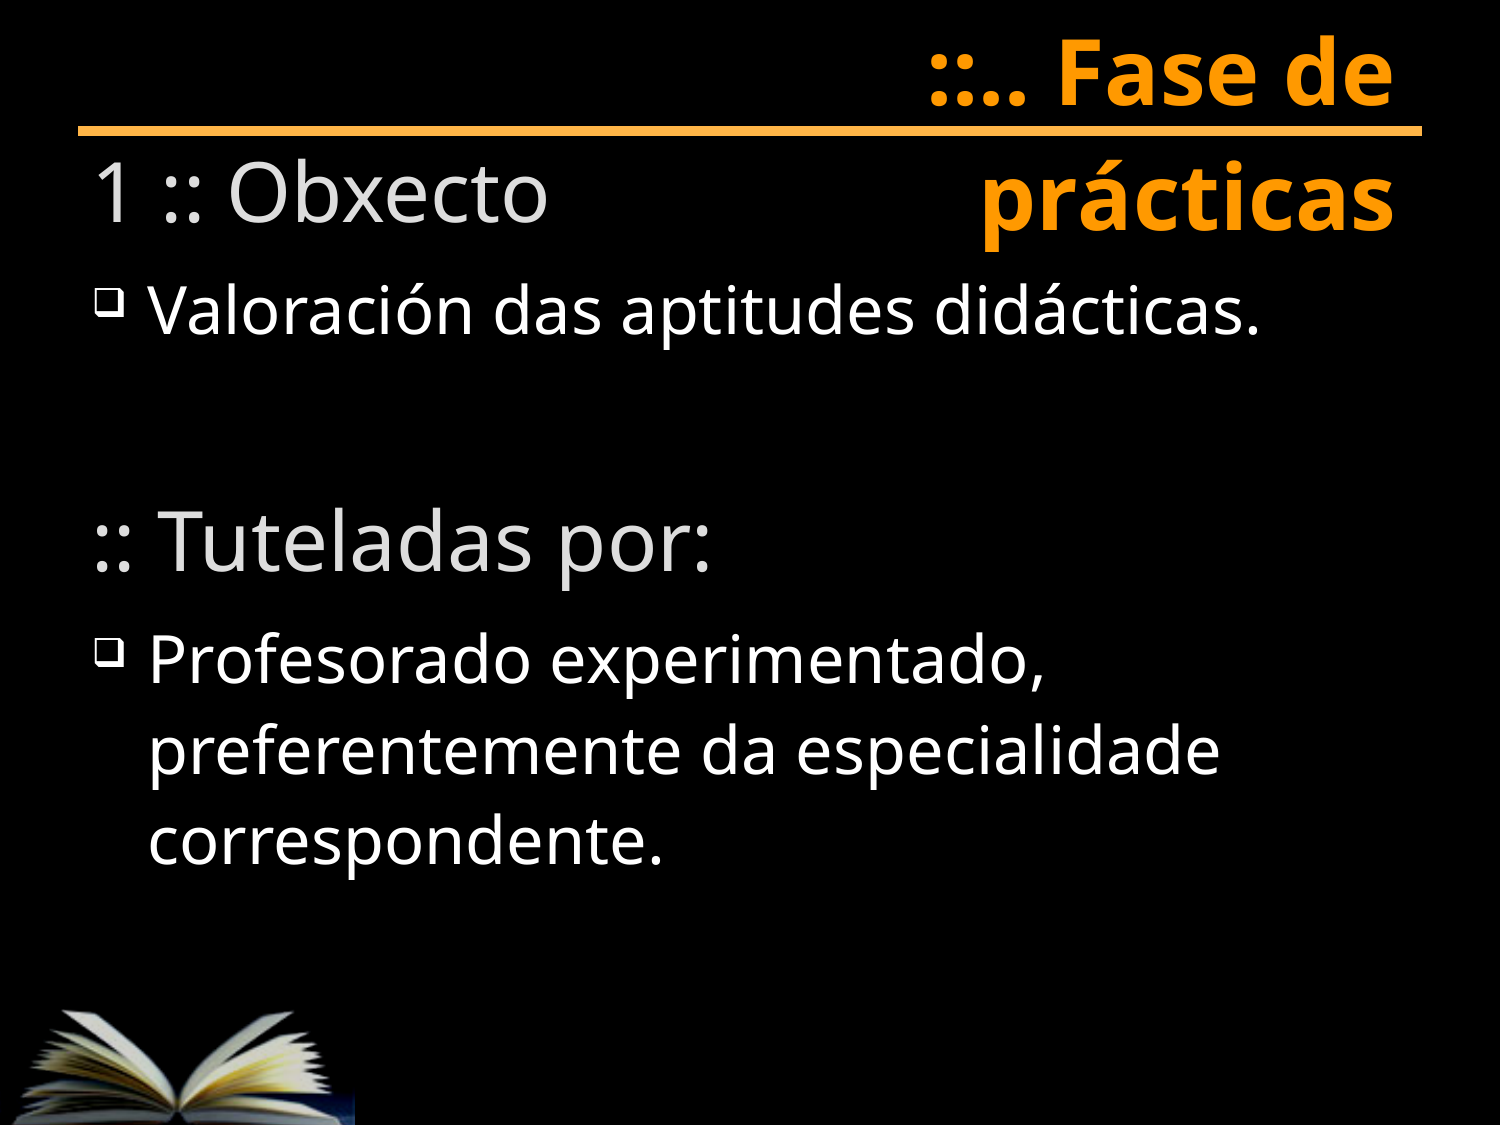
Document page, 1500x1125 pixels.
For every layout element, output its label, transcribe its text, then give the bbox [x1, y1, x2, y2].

title 1 :: Obxecto [76, 132, 1427, 248]
list Valoración das aptitudes didácticas. :: Tuteladas por: Profesorado experimentado, preferentemente da especialidade correspondente. [76, 255, 1427, 1047]
picture [0, 787, 355, 1125]
